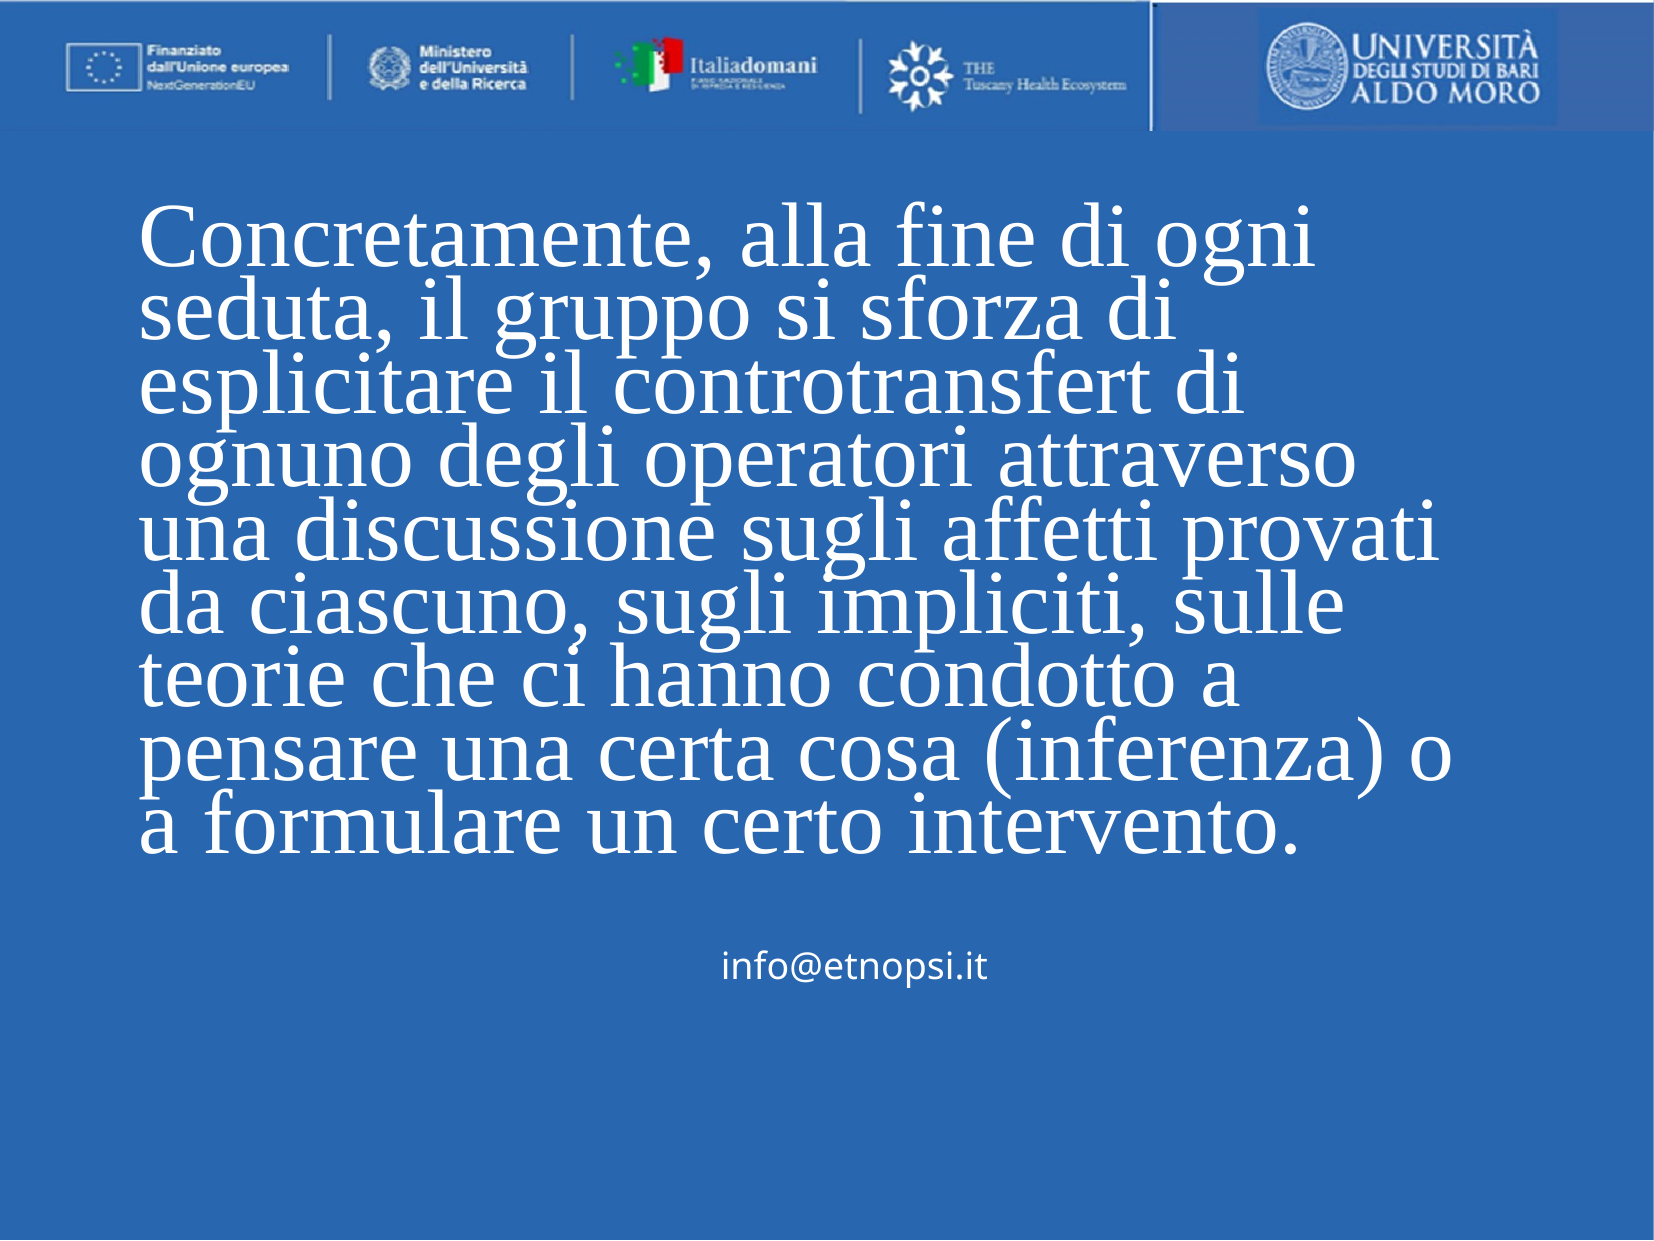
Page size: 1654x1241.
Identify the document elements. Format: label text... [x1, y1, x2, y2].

subtitle Concretamente, alla fine di ogni seduta, il gruppo si sforza di esplicitare il controtransfert di ognuno degli operatori attraverso una discussione sugli affetti provati da ciascuno, sugli impliciti, sulle teorie che ci hanno condotto a pensare una certa cosa (inferenza) o a formulare un certo intervento. info@etnopsi.it [123, 223, 1501, 967]
picture [0, 0, 1654, 132]
